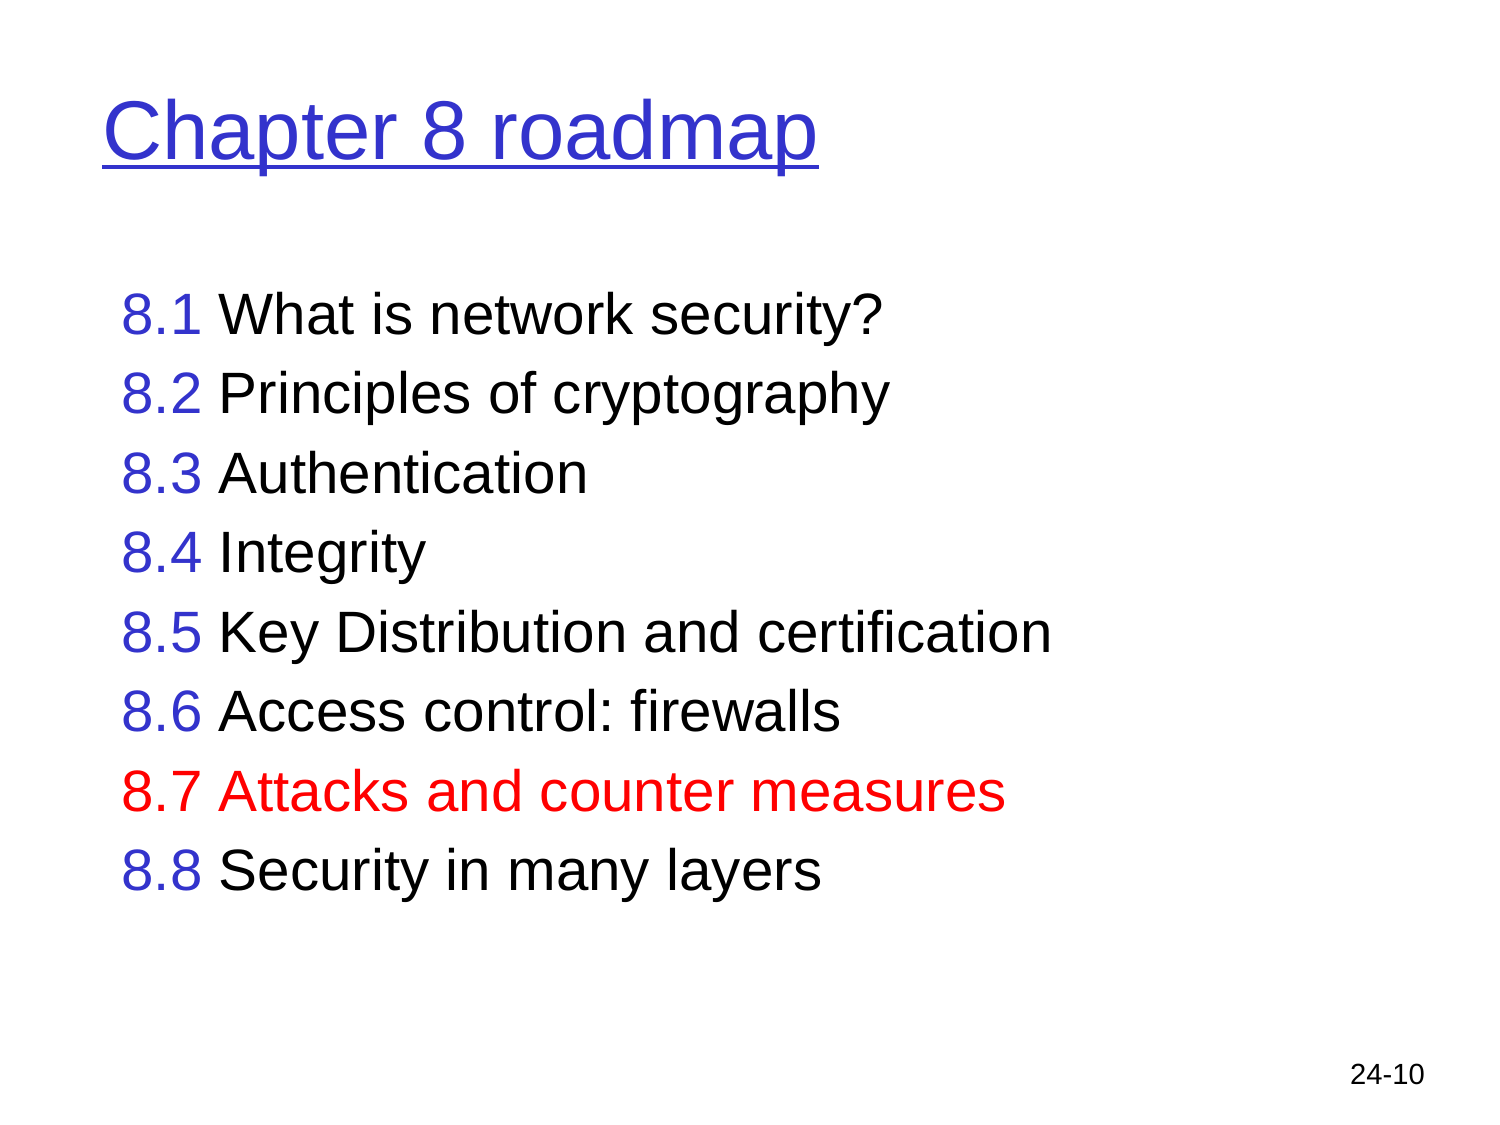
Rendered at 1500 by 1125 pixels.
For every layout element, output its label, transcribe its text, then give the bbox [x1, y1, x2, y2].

list 8.1 What is network security? 8.2 Principles of cryptography 8.3 Authentication 8.4 Integrity 8.5 Key Distribution and certification 8.6 Access control: firewalls 8.7 Attacks and counter measures 8.8 Security in many layers [106, 273, 1382, 1037]
title Chapter 8 roadmap [87, 37, 1363, 225]
